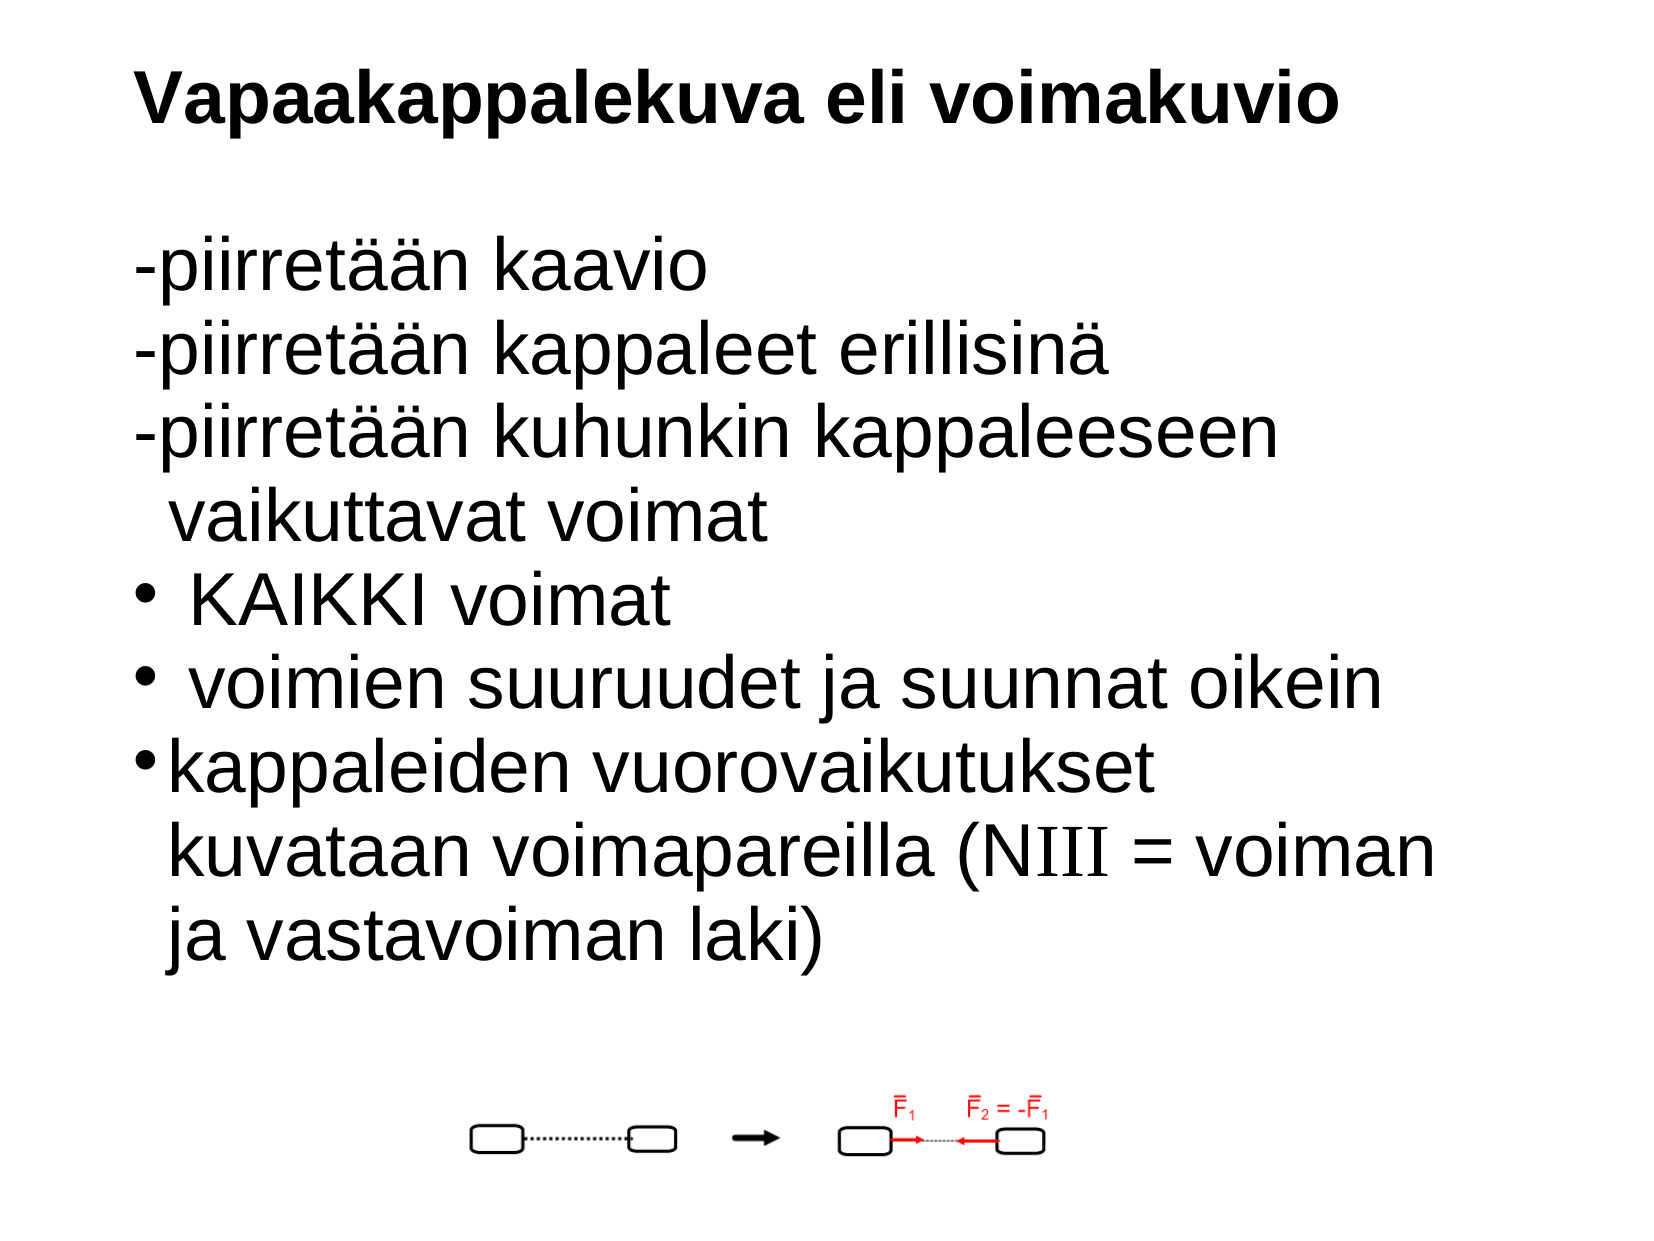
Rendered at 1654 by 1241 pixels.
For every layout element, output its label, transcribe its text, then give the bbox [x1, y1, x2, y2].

text_box Vapaakappalekuva eli voimakuvio -piirretään kaavio -piirretään kappaleet erillisinä -piirretään kuhunkin kappaleeseen vaikuttavat voimat KAIKKI voimat voimien suuruudet ja suunnat oikein kappaleiden vuorovaikutukset kuvataan voimapareilla (NIII = voiman ja vastavoiman laki) [118, 48, 1489, 1241]
picture [432, 1015, 1111, 1219]
